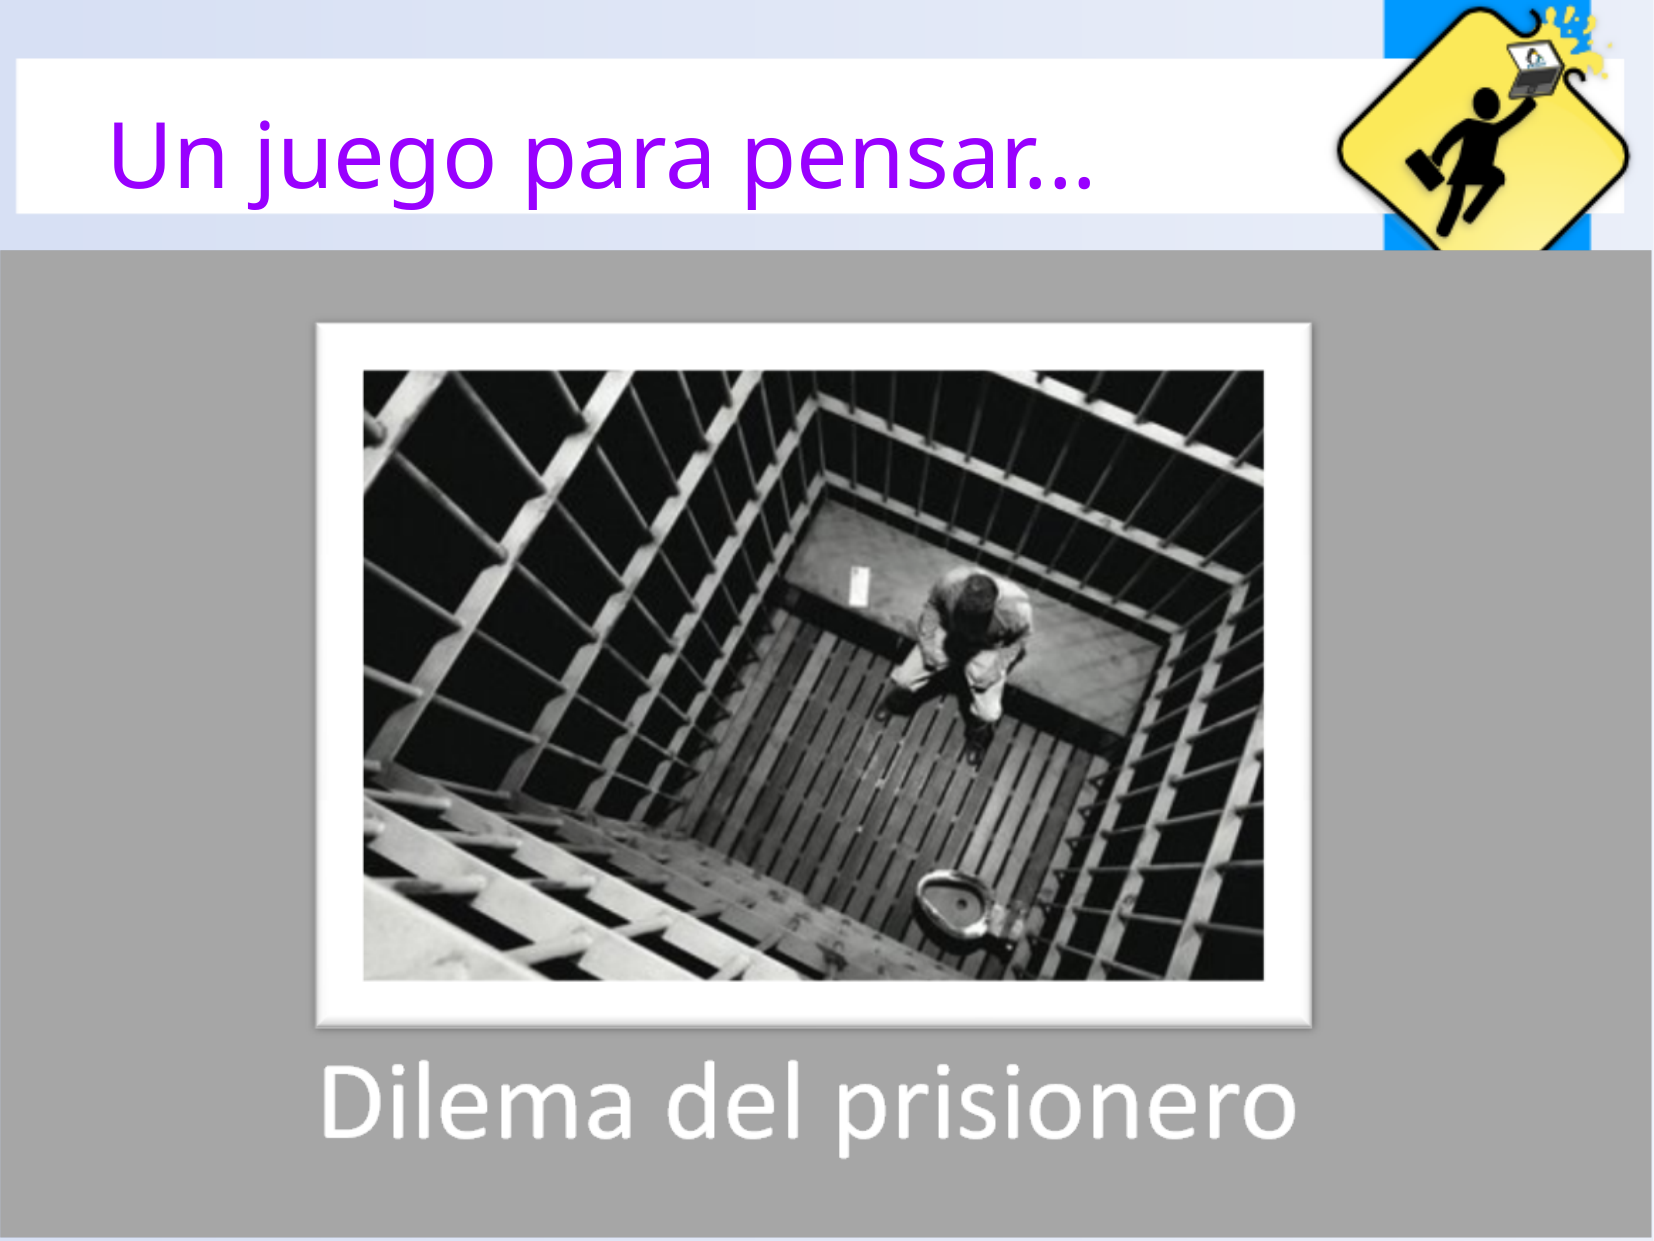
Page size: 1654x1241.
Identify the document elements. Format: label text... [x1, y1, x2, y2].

picture [0, 0, 1654, 1241]
title Un juego para pensar... [82, 49, 1571, 249]
